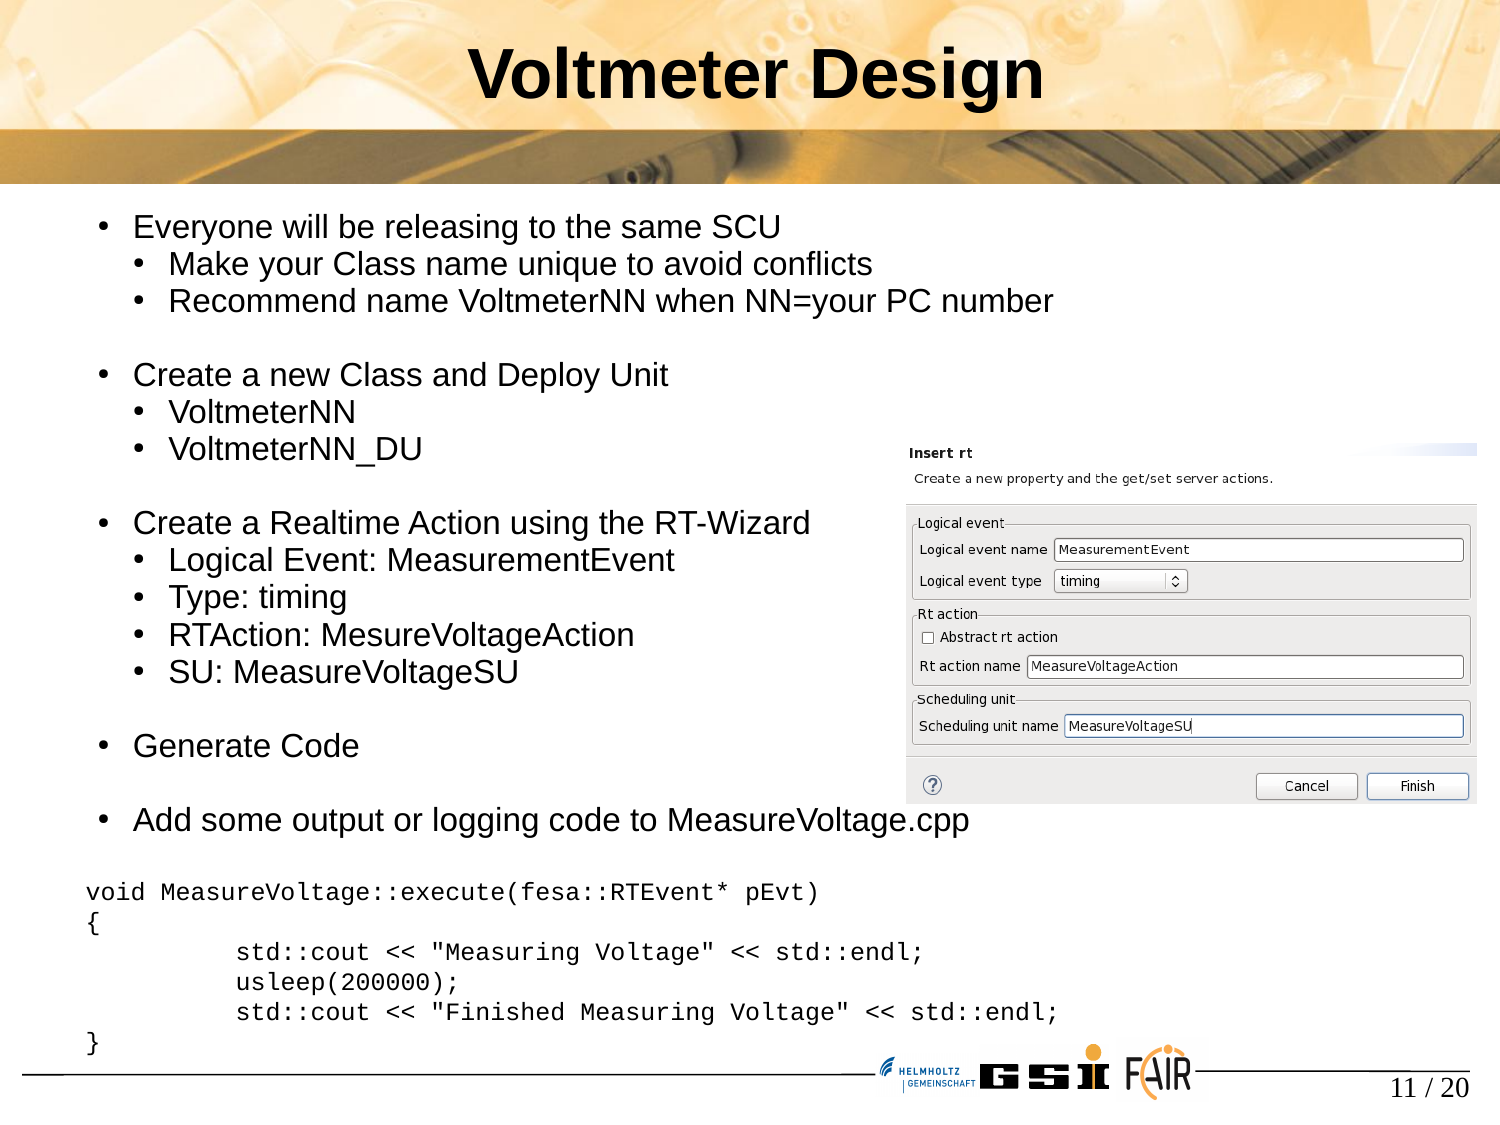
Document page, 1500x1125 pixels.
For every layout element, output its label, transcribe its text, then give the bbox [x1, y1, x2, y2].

picture [875, 1044, 1109, 1097]
text_box void MeasureVoltage::execute(fesa::RTEvent* pEvt) { std::cout << "Measuring Voltage" << std::endl; usleep(200000); std::cout << "Finished Measuring Voltage" << std::endl; } [70, 868, 1076, 1063]
picture [0, 0, 1500, 186]
title Voltmeter Design [153, 0, 1360, 161]
picture [906, 443, 1477, 804]
picture [1116, 1037, 1209, 1102]
text_box Everyone will be releasing to the same SCU Make your Class name unique to avoid conflicts Recommend name VoltmeterNN when NN=your PC number Create a new Class and Deploy Unit VoltmeterNN VoltmeterNN_DU Create a Realtime Action using the RT-Wizard Logical Event: MeasurementEvent Type: timing RTAction: MesureVoltageAction SU: MeasureVoltageSU Generate Code Add some output or logging code to MeasureVoltage.cpp [82, 201, 1359, 1031]
